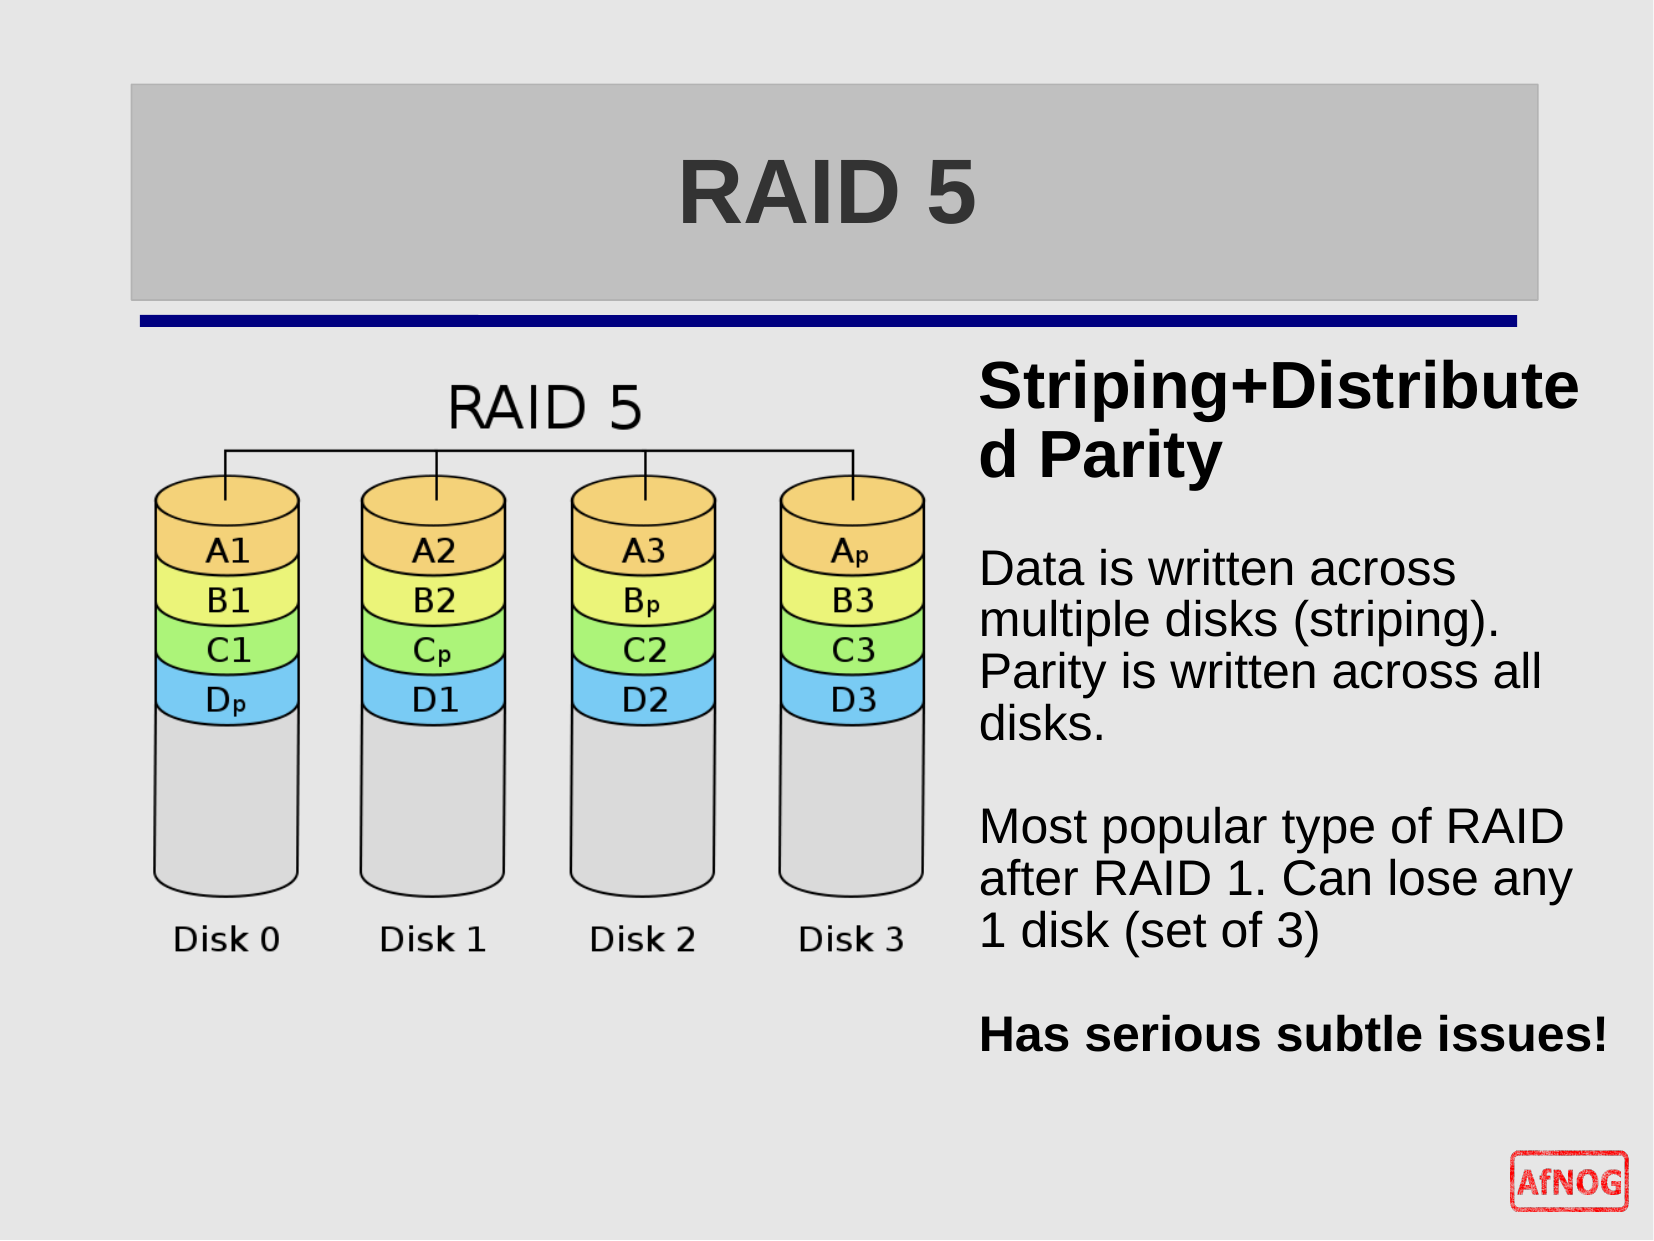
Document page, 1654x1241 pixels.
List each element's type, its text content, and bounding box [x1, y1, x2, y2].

picture [126, 364, 964, 985]
text_box RAID 5 [121, 91, 1534, 298]
text_box Striping+Distributed Parity Data is written across multiple disks (striping). Parity is written across all disks. Most popular type of RAID after RAID 1. Can lose any 1 disk (set of 3) Has serious subtle issues! [964, 345, 1627, 1070]
picture [1510, 1150, 1629, 1212]
